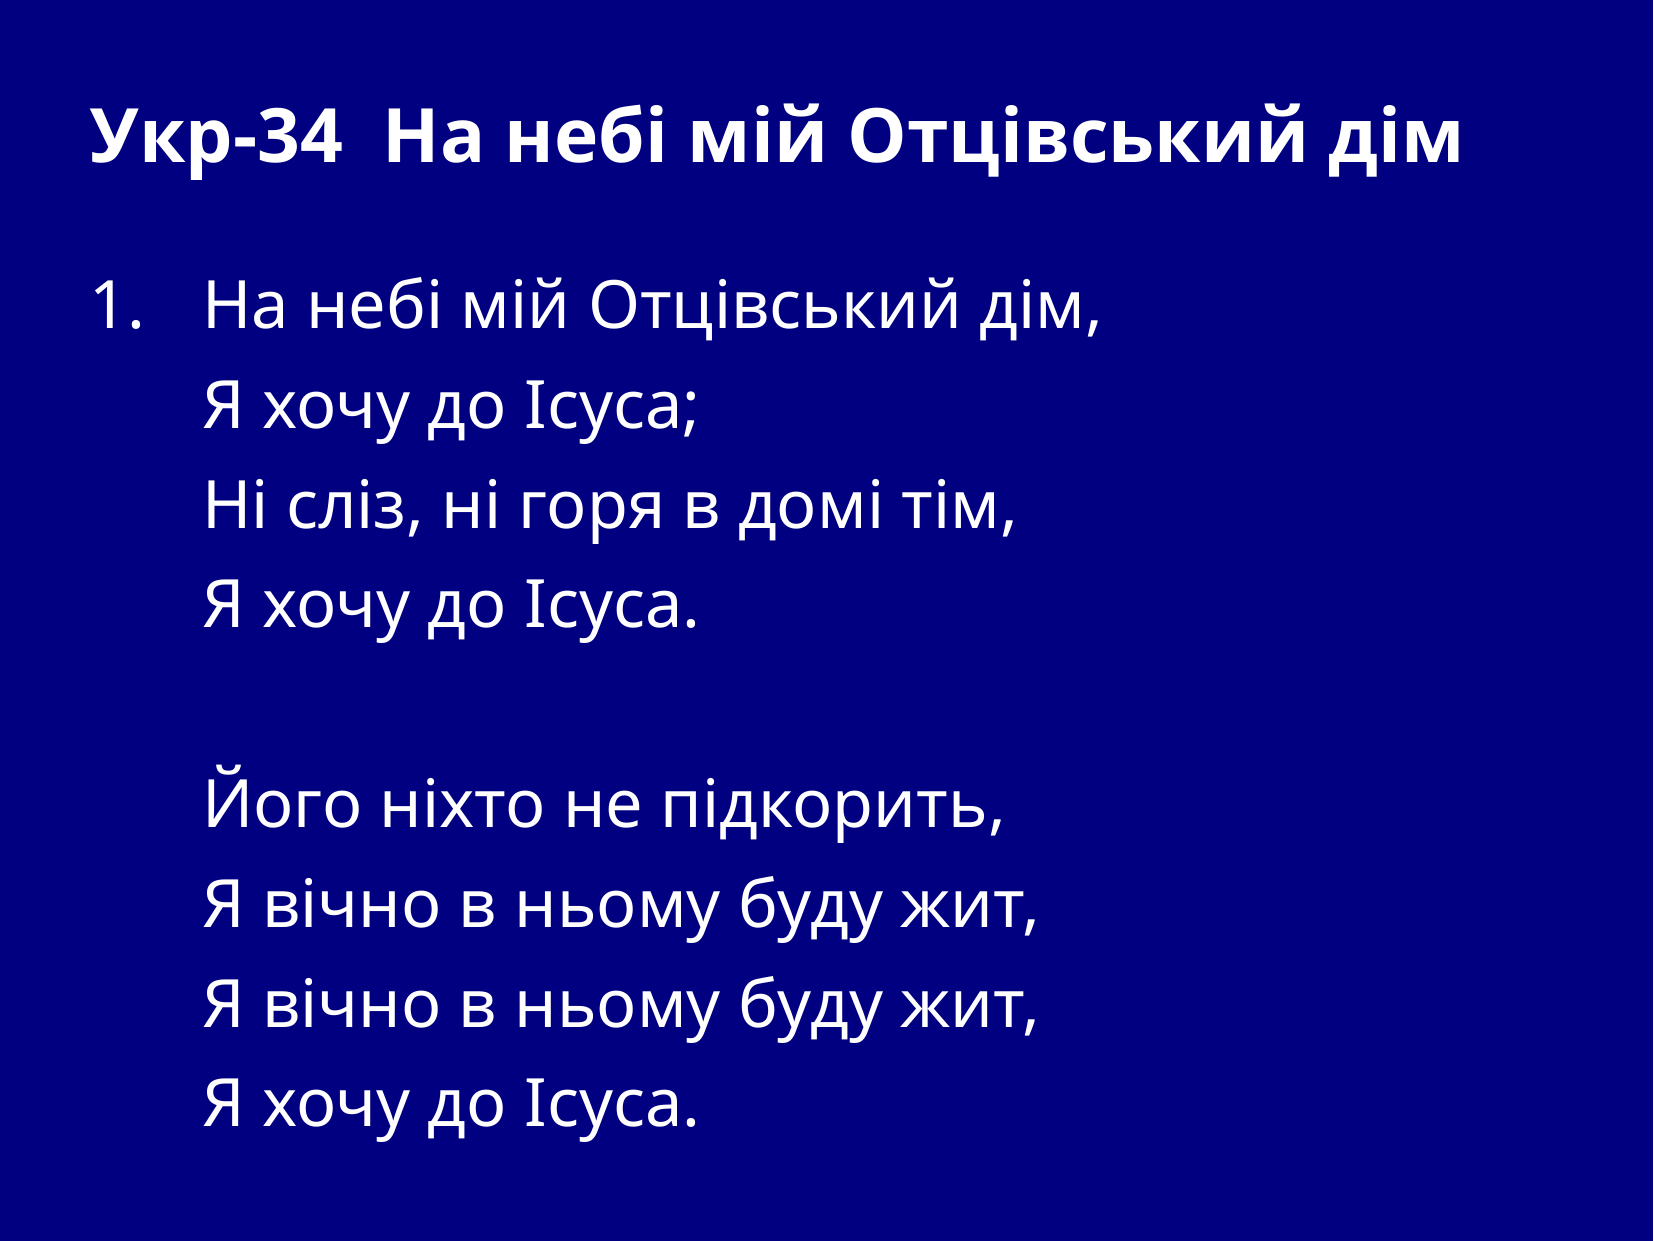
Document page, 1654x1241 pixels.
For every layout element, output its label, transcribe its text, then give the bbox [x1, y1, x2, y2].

text_box 1. На небі мій Отцівський дім, Я хочу до Ісуса; Ні сліз, ні горя в домі тім, Я хочу до Ісуса. Його ніхто не підкорить, Я вічно в ньому буду жит, Я вічно в ньому буду жит, Я хочу до Ісуса. [75, 188, 1576, 1163]
text_box Укр-34 На небі мій Отцівський дім [75, 75, 1651, 188]
